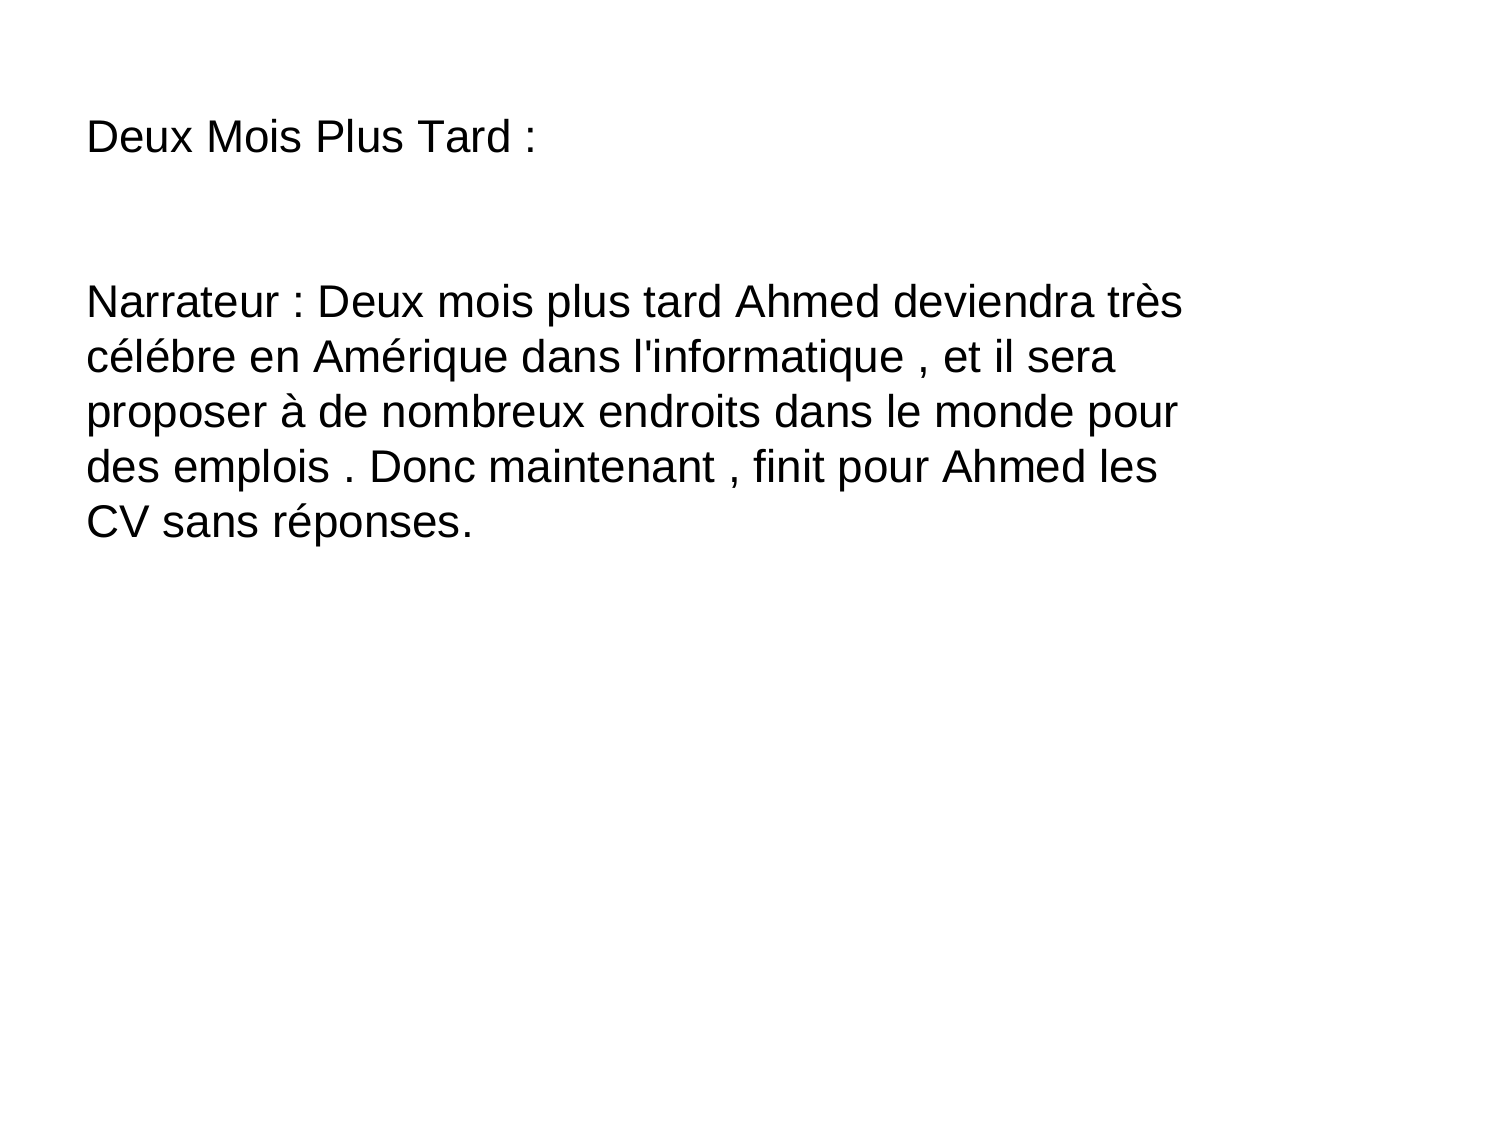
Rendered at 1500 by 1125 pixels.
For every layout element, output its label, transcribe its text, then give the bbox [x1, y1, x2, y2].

text_box Deux Mois Plus Tard : Narrateur : Deux mois plus tard Ahmed deviendra très célébre en Amérique dans l'informatique , et il sera proposer à de nombreux endroits dans le monde pour des emplois . Donc maintenant , finit pour Ahmed les CV sans réponses. [71, 99, 1218, 555]
